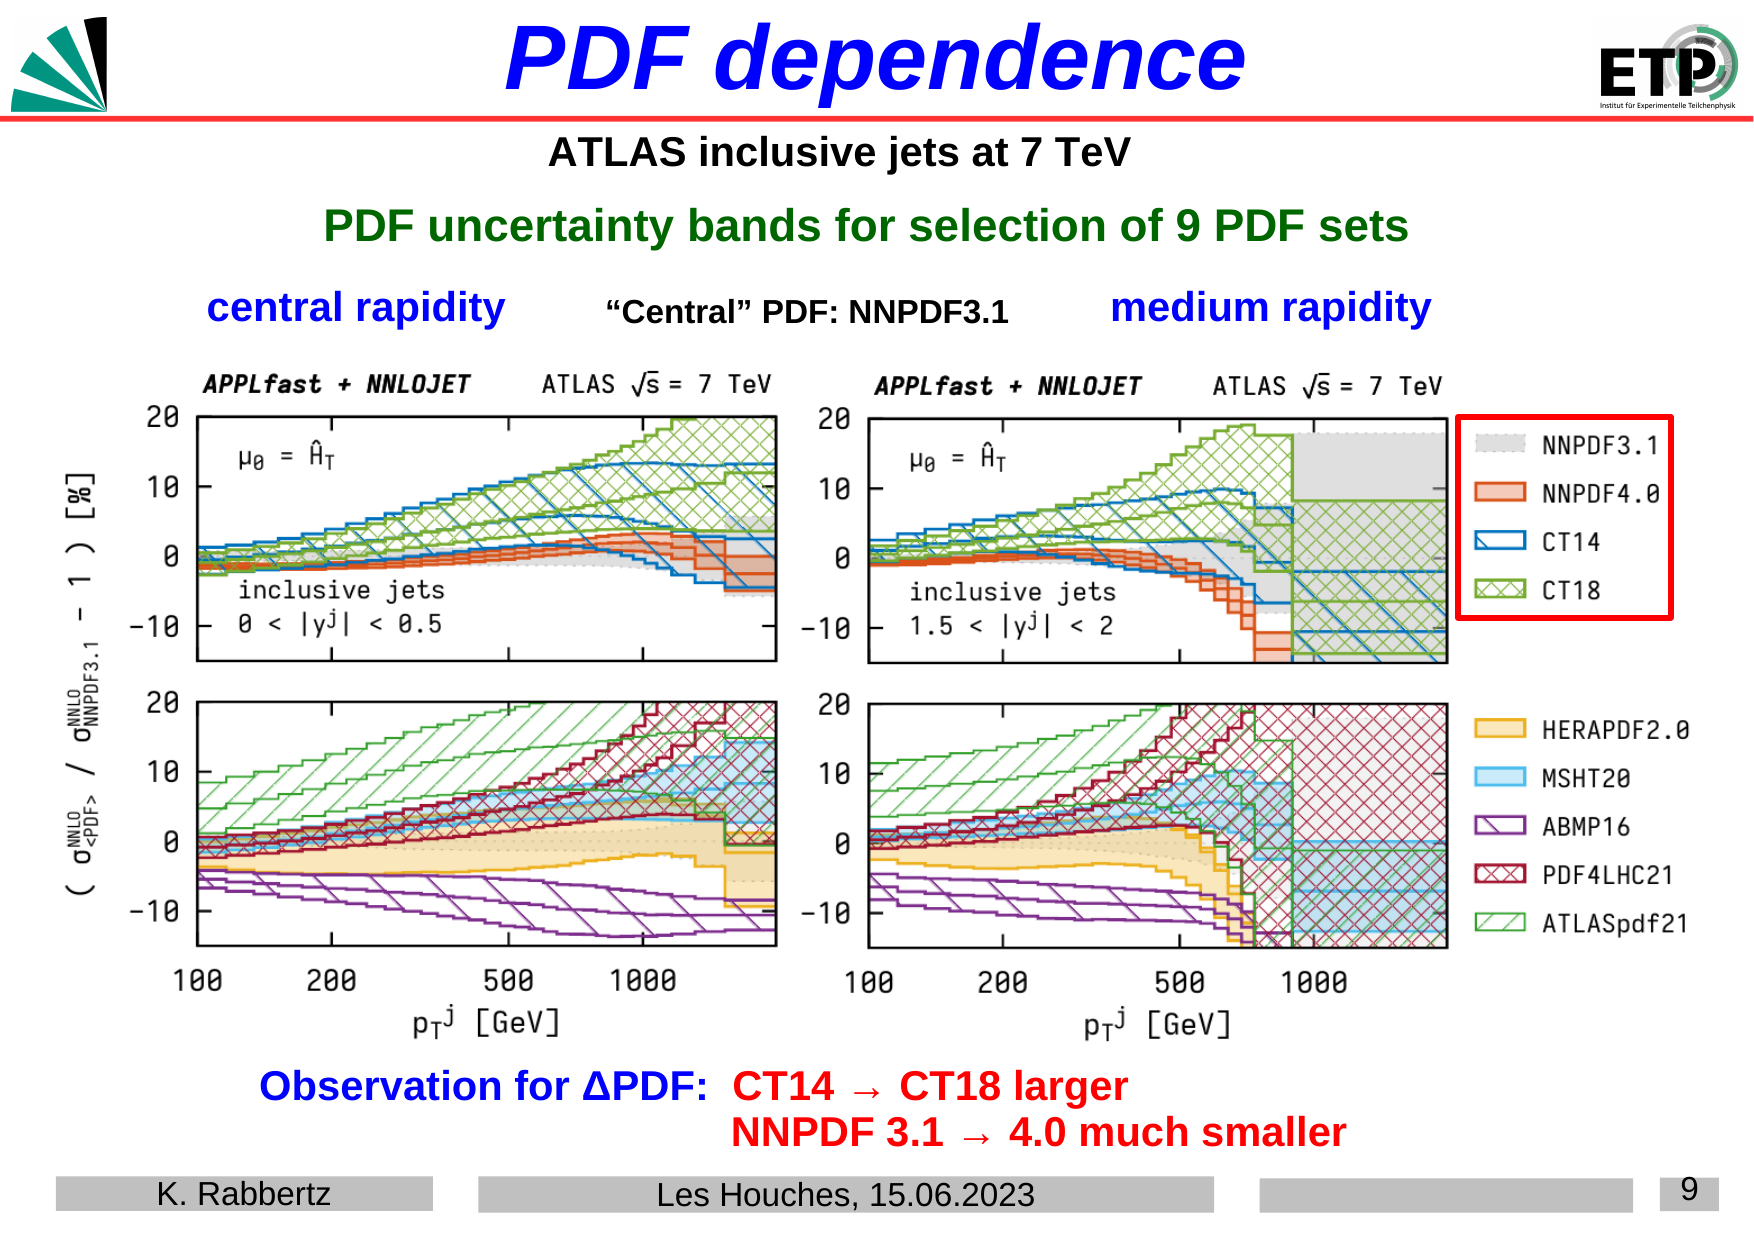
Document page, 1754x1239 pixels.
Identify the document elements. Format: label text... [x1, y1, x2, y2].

picture [1630, 17, 1745, 112]
text_box PDF uncertainty bands for selection of 9 PDF sets [311, 193, 1442, 257]
title PDF dependence [124, 0, 1630, 116]
text_box medium rapidity [1098, 278, 1445, 337]
text_box ATLAS inclusive jets at 7 TeV [535, 123, 1218, 187]
picture [11, 17, 107, 113]
text_box “Central” PDF: NNPDF3.1 [593, 287, 1022, 337]
text_box central rapidity [194, 278, 518, 337]
text_box Observation for ΔPDF: CT14 → CT18 larger NNPDF 3.1 → 4.0 much smaller [247, 1056, 1506, 1162]
picture [51, 349, 1705, 1051]
